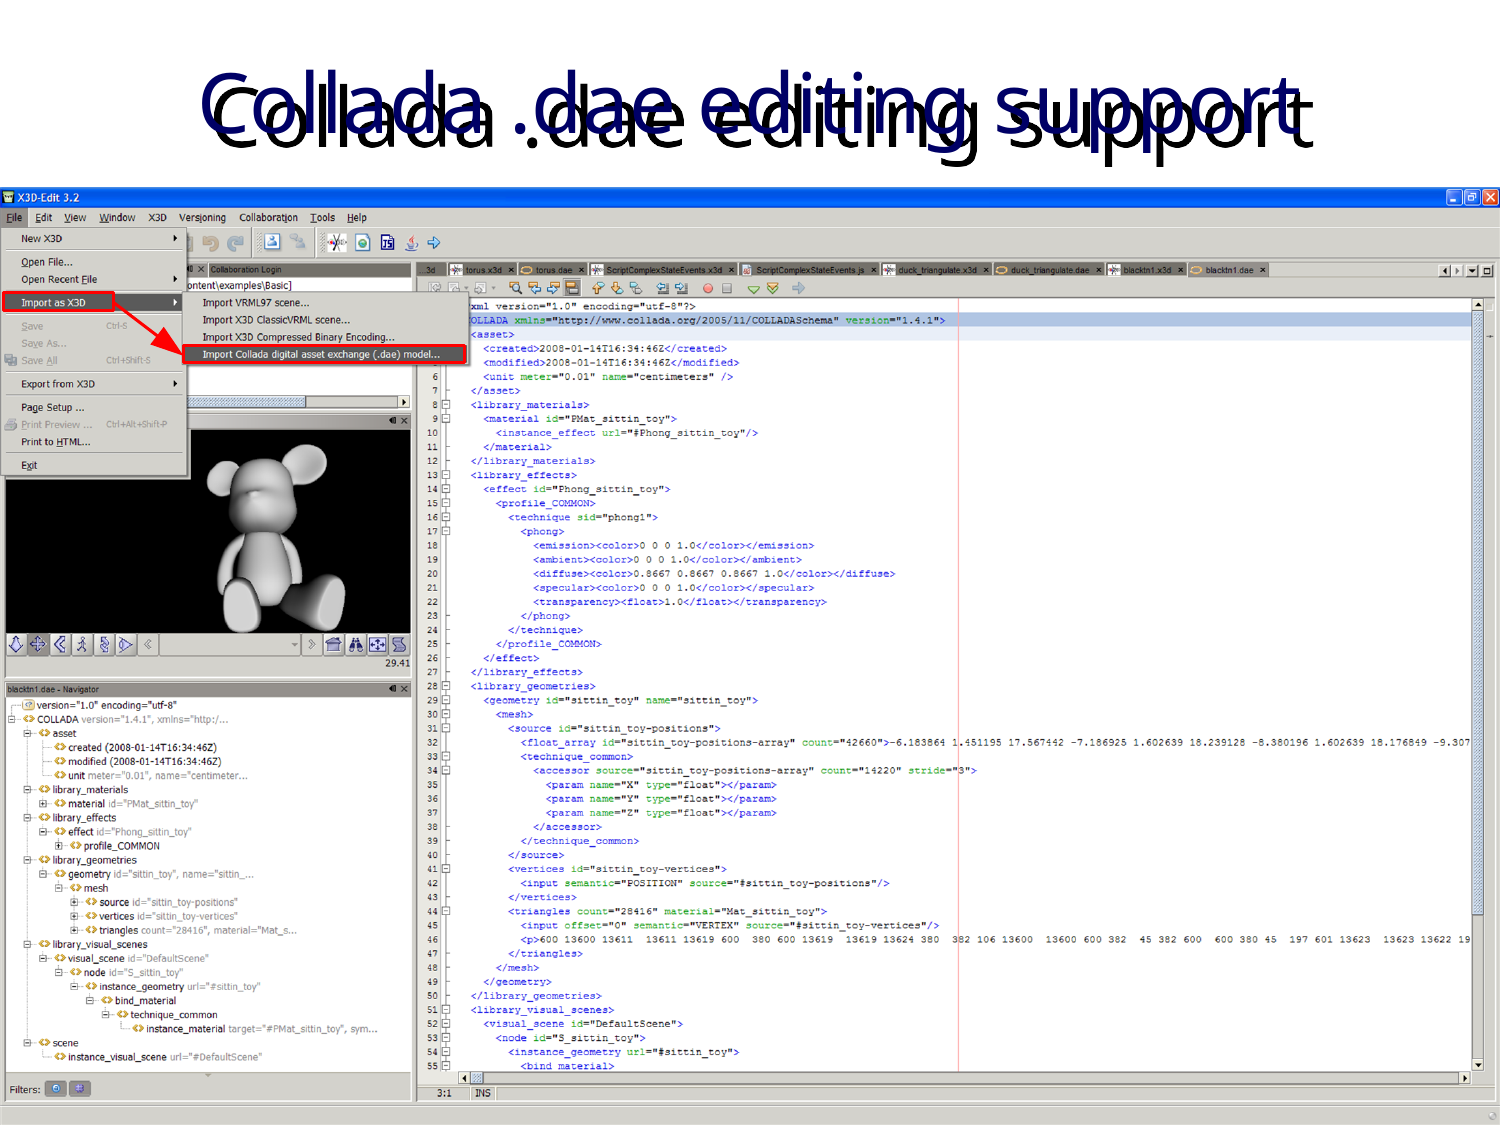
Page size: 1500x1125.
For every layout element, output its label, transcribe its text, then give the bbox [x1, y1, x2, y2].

picture [0, 187, 1500, 1125]
title Collada .dae editing support [112, 15, 1388, 187]
